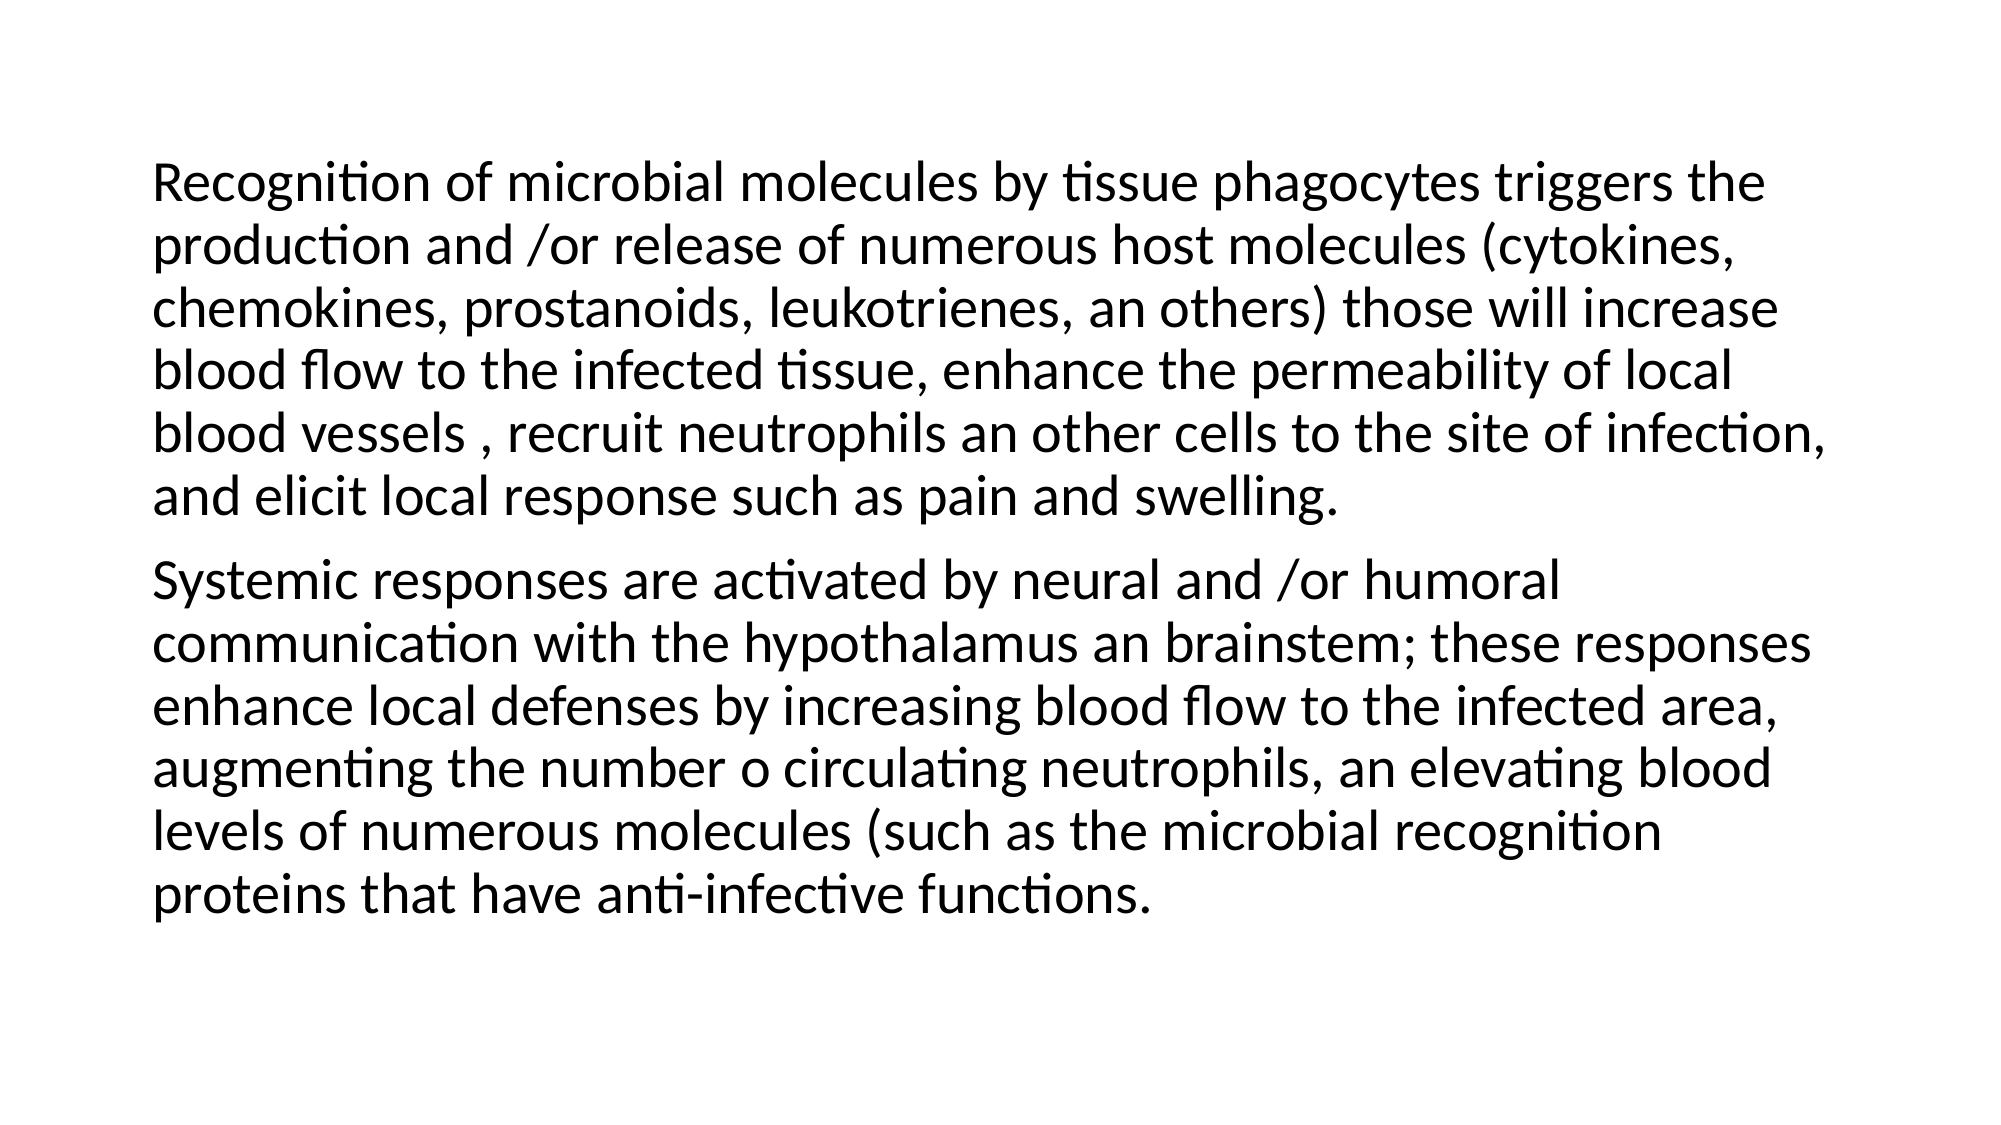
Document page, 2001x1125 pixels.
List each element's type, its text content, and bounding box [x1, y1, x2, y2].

list Recognition of microbial molecules by tissue phagocytes triggers the production and /or release of numerous host molecules (cytokines, chemokines, prostanoids, leukotrienes, an others) those will increase blood flow to the infected tissue, enhance the permeability of local blood vessels , recruit neutrophils an other cells to the site of infection, and elicit local response such as pain and swelling. Systemic responses are activated by neural and /or humoral communication with the hypothalamus an brainstem; these responses enhance local defenses by increasing blood flow to the infected area, augmenting the number o circulating neutrophils, an elevating blood levels of numerous molecules (such as the microbial recognition proteins that have anti-infective functions. [137, 143, 1863, 1014]
